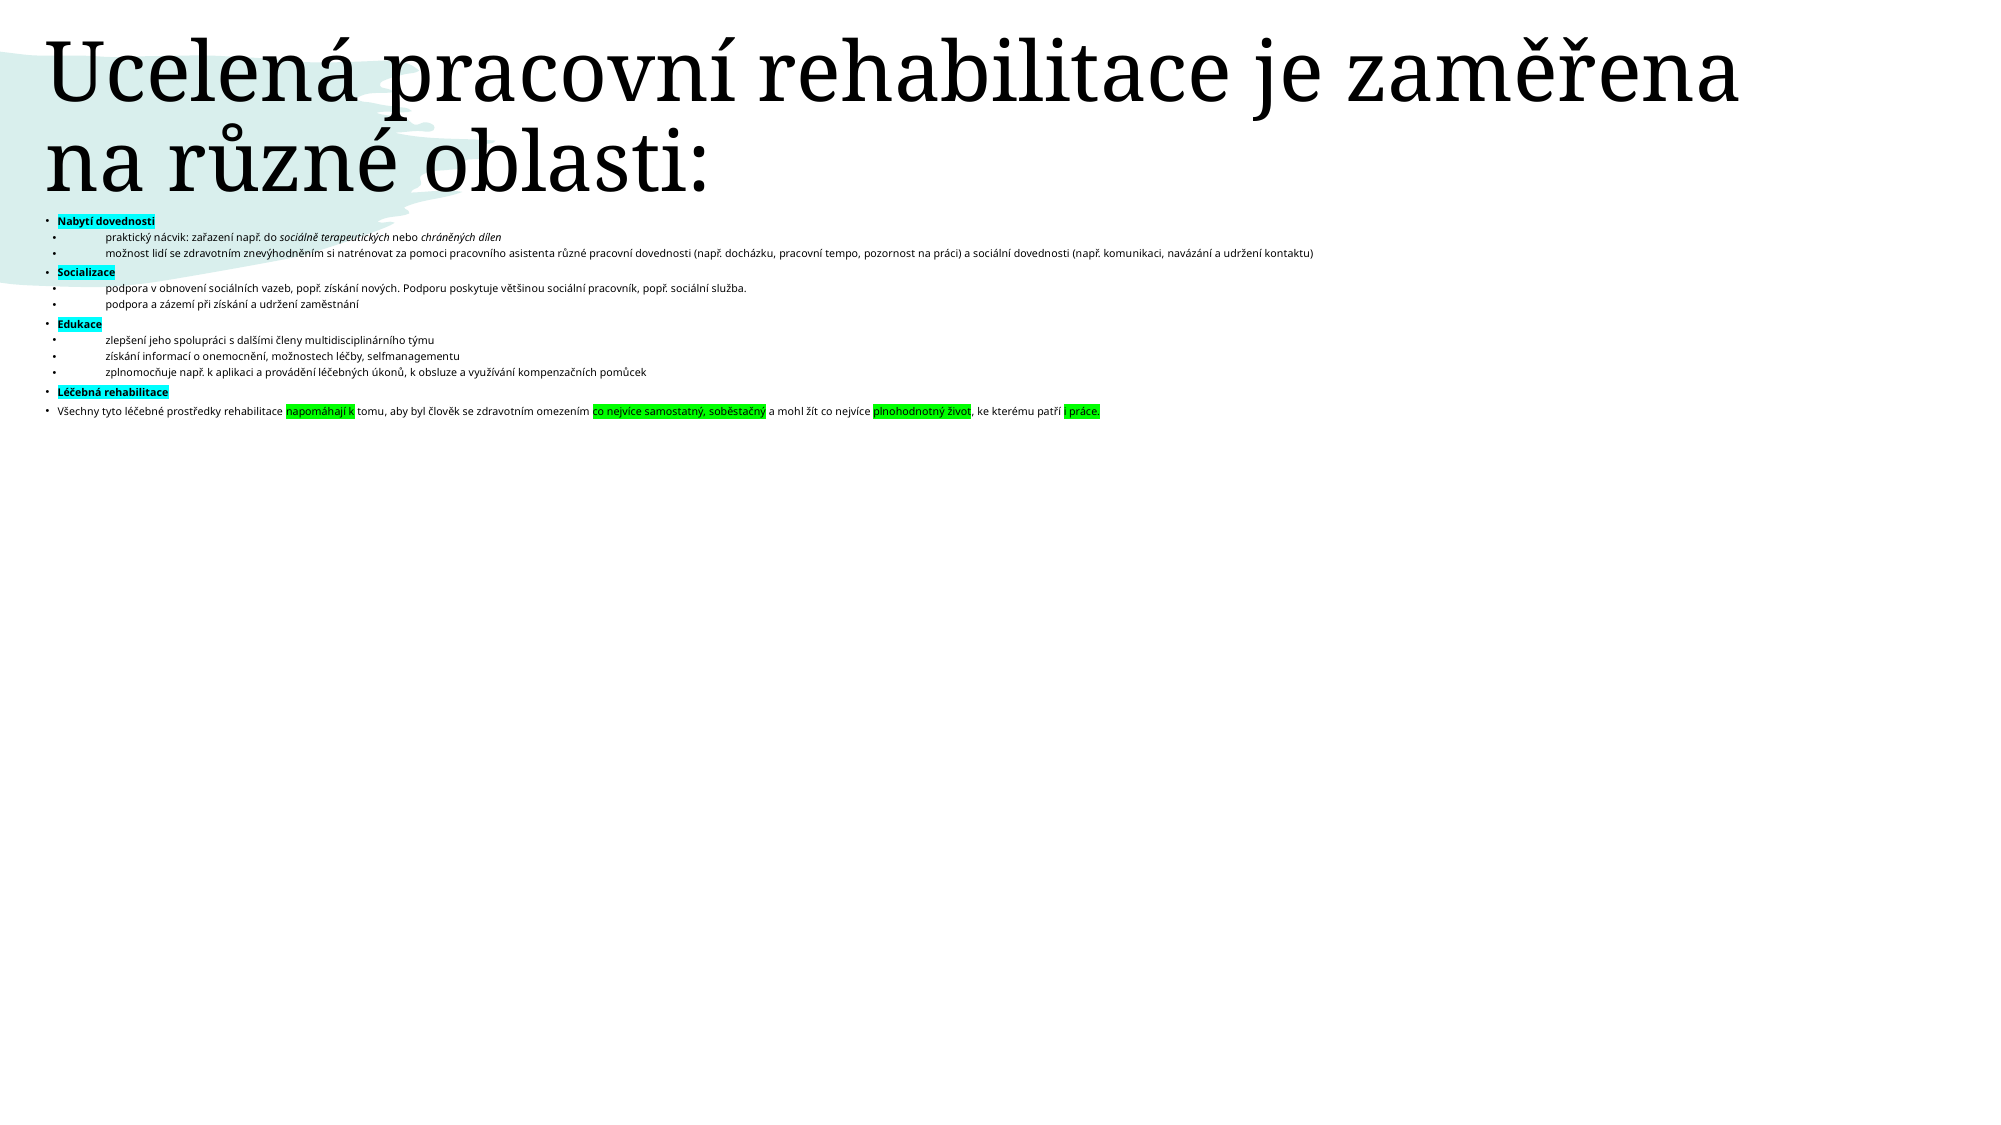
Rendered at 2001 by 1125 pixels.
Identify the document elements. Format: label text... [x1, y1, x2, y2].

title Ucelená pracovní rehabilitace je zaměřena na různé oblasti: [30, 9, 1858, 207]
list Nabytí dovednosti praktický nácvik: zařazení např. do sociálně terapeutických nebo chráněných dílen možnost lidí se zdravotním znevýhodněním si natrénovat za pomoci pracovního asistenta různé pracovní dovednosti (např. docházku, pracovní tempo, pozornost na práci) a sociální dovednosti (např. komunikaci, navázání a udržení kontaktu) Socializace podpora v obnovení sociálních vazeb, popř. získání nových. Podporu poskytuje většinou sociální pracovník, popř. sociální služba. podpora a zázemí při získání a udržení zaměstnání Edukace zlepšení jeho spolupráci s dalšími členy multidisciplinárního týmu získání informací o onemocnění, možnostech léčby, selfmanagementu zplnomocňuje např. k aplikaci a provádění léčebných úkonů, k obsluze a využívání kompenzačních pomůcek Léčebná rehabilitace Všechny tyto léčebné prostředky rehabilitace napomáhají k tomu, aby byl člověk se zdravotním omezením co nejvíce samostatný, soběstačný a mohl žít co nejvíce plnohodnotný život, ke kterému patří i práce. [30, 207, 1878, 429]
